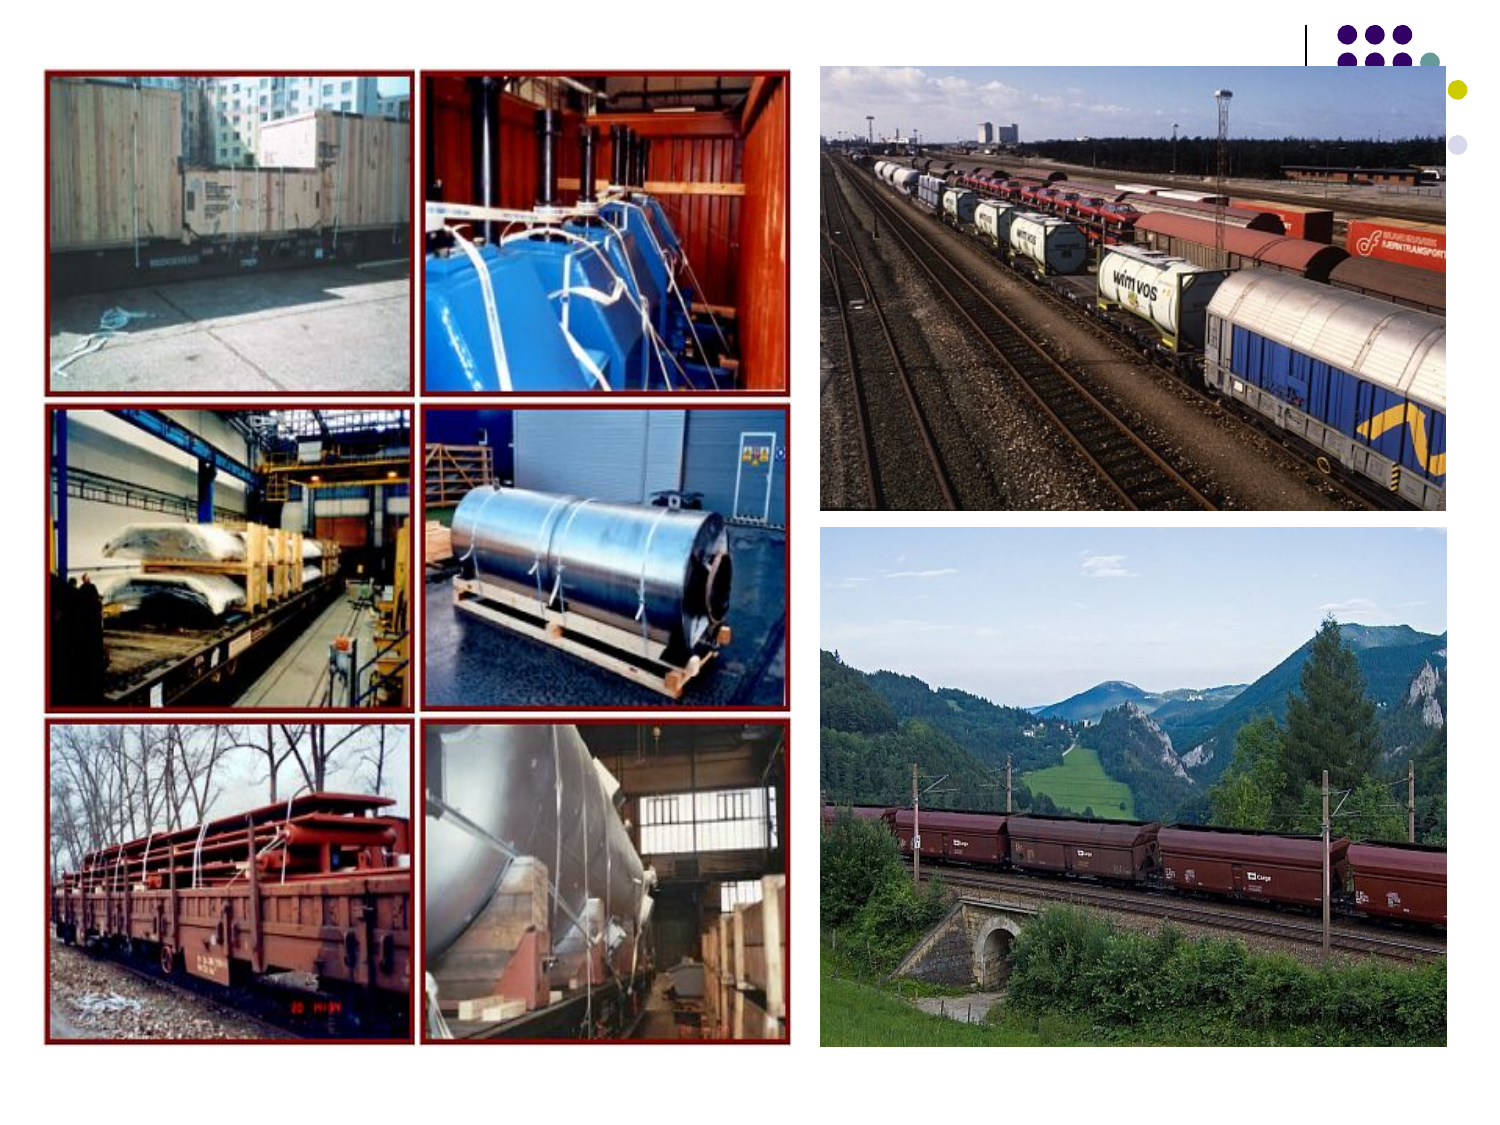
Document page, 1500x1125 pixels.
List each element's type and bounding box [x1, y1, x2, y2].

picture [41, 66, 792, 1047]
picture [820, 66, 1446, 511]
picture [820, 527, 1447, 1047]
